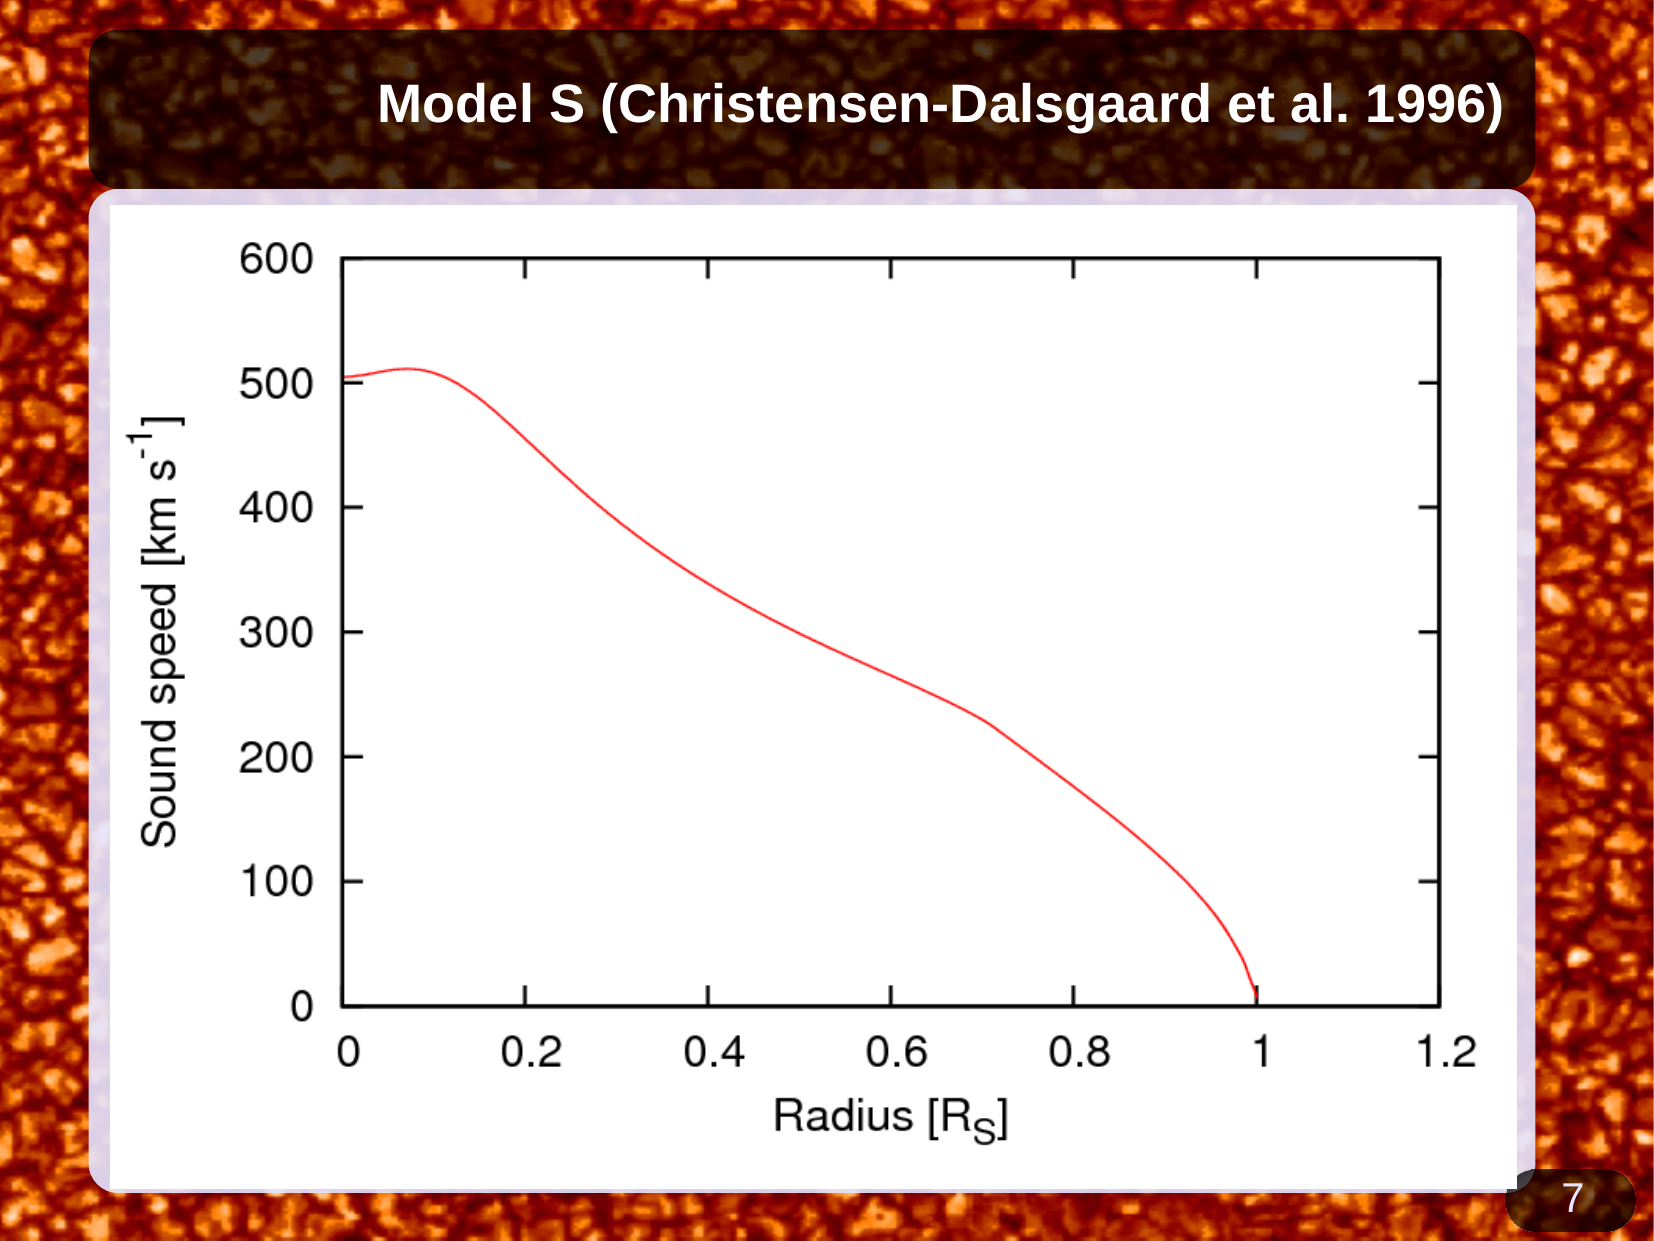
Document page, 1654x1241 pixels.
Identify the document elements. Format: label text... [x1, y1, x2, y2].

title Model S (Christensen-Dalsgaard et al. 1996) [118, 59, 1506, 148]
picture [0, 0, 1654, 1241]
